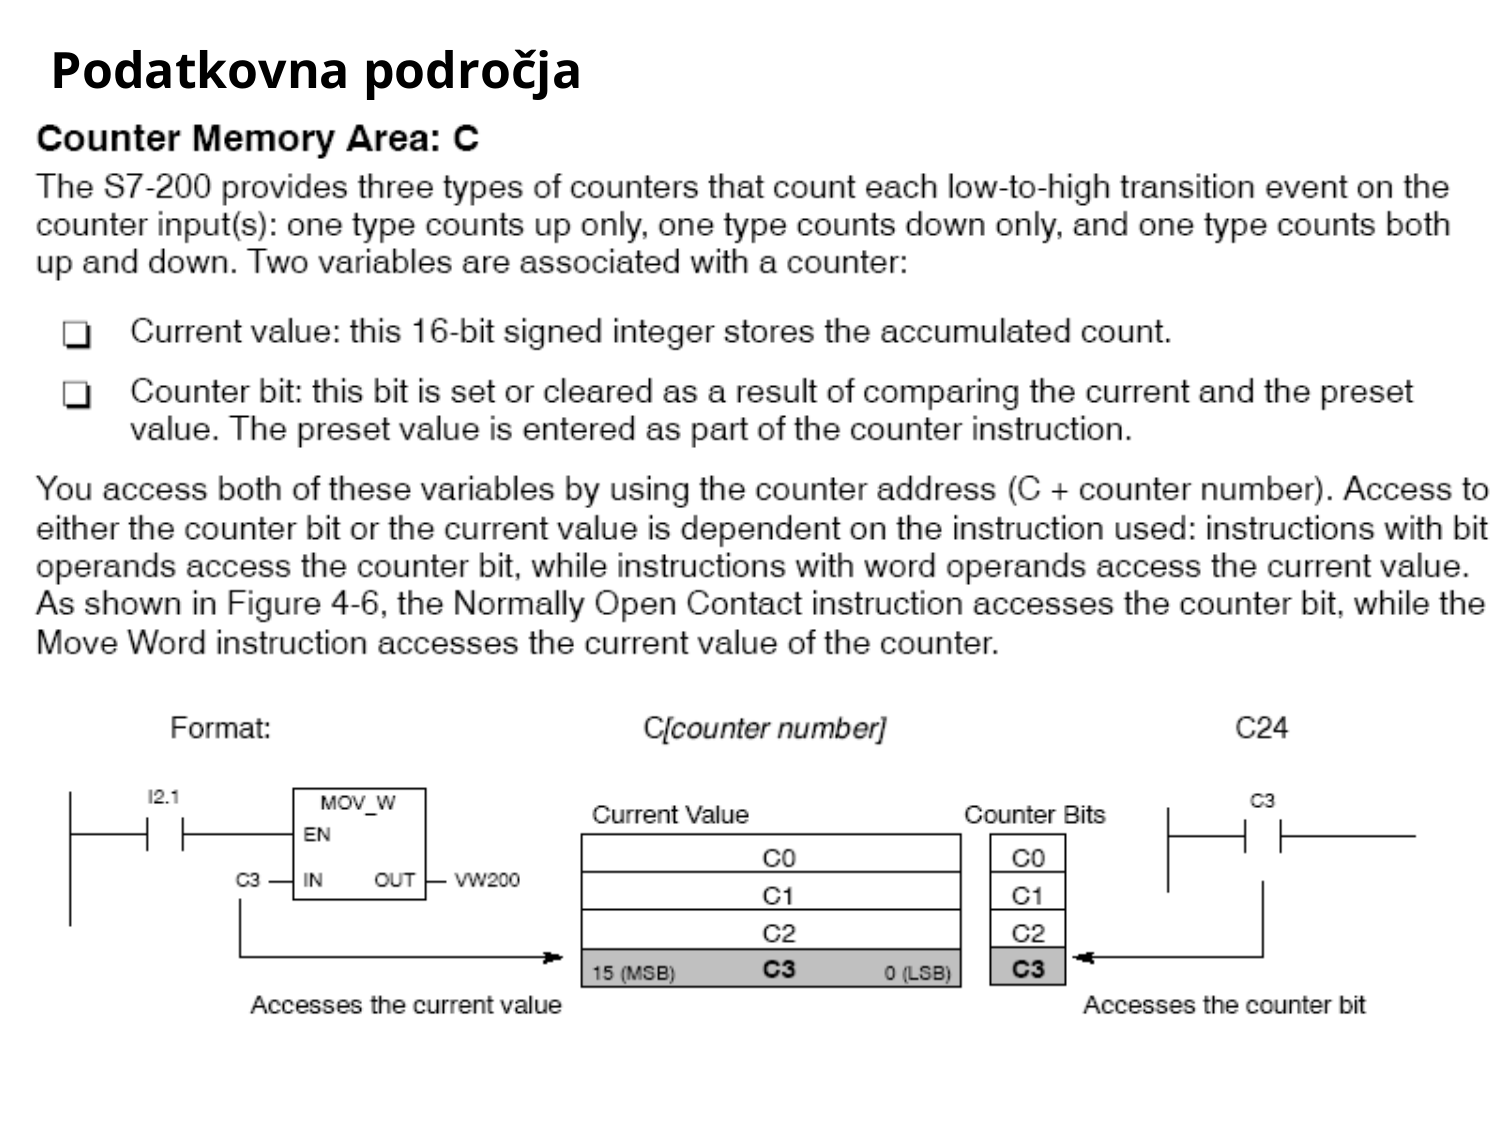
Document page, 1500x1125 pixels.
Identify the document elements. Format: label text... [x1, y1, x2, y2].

picture [50, 699, 1450, 1022]
text_box Podatkovna področja [35, 30, 598, 106]
picture [26, 112, 1500, 676]
